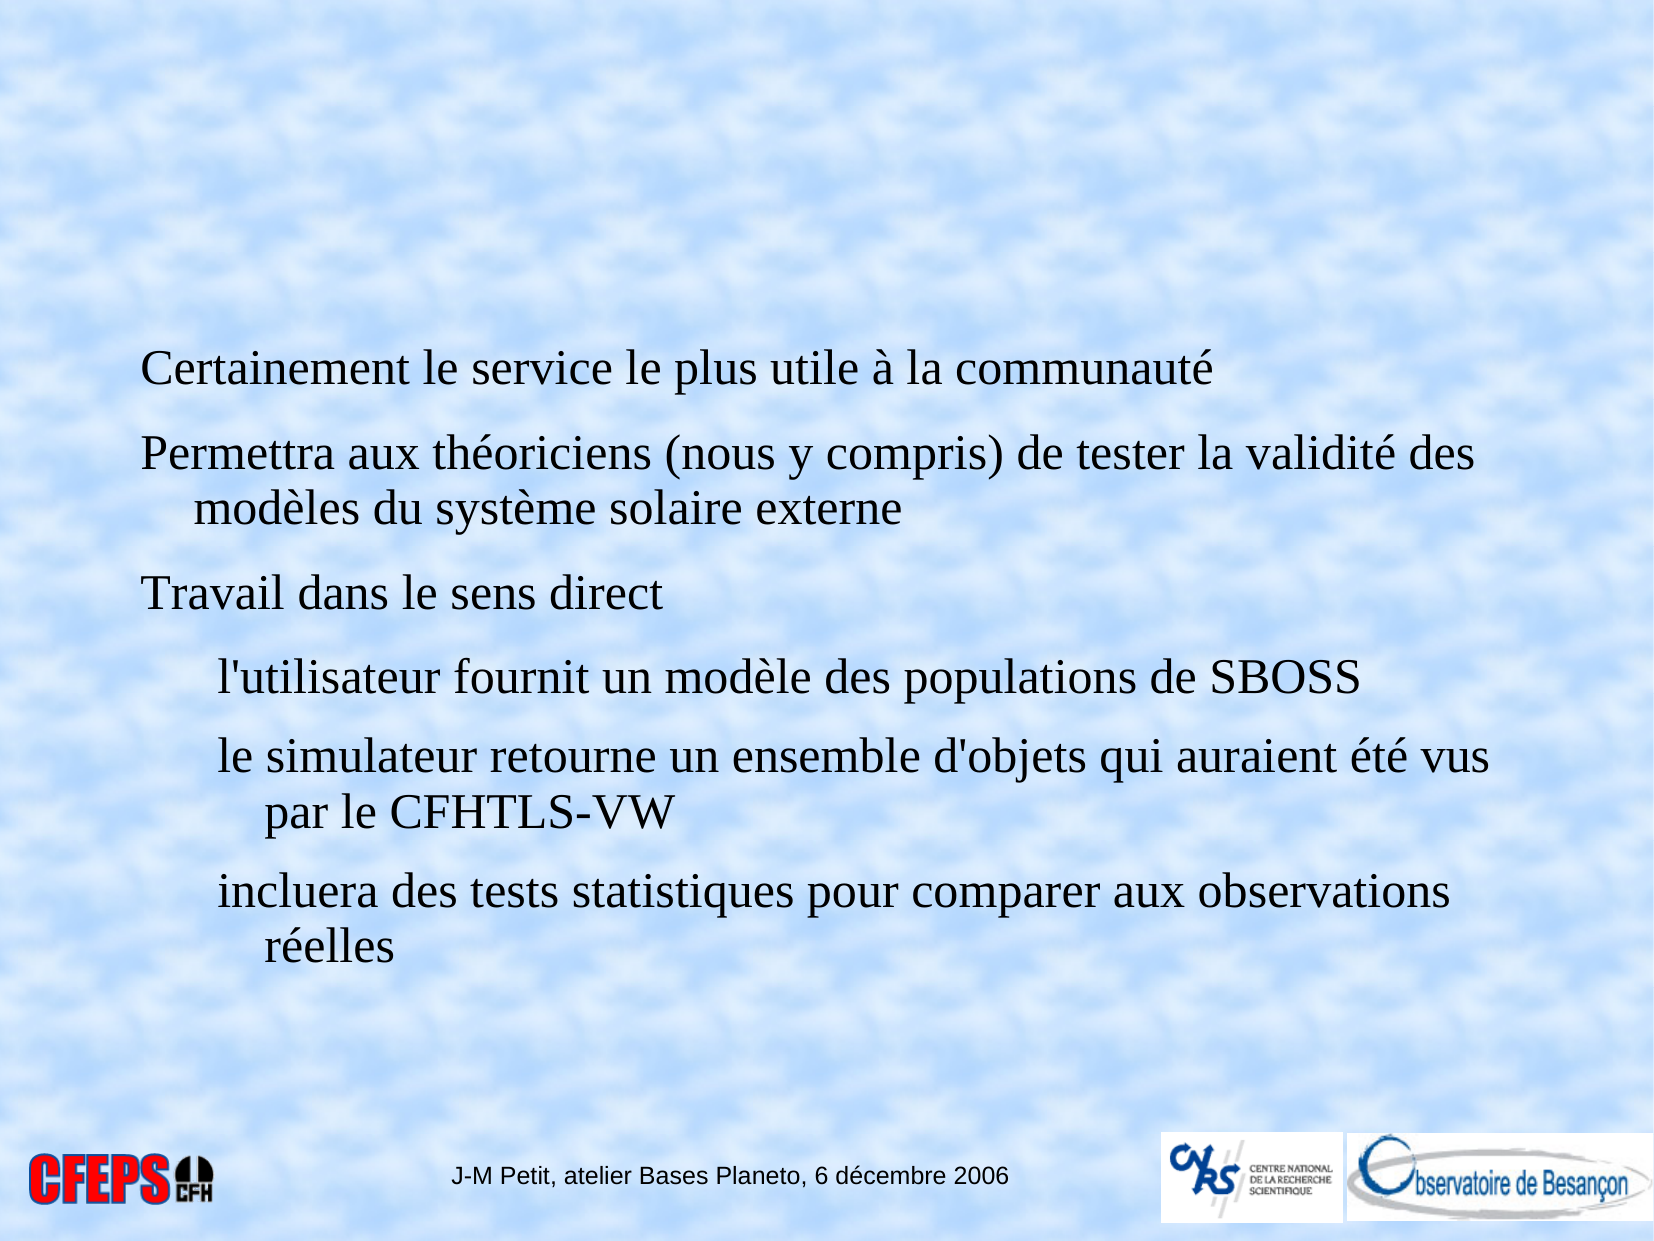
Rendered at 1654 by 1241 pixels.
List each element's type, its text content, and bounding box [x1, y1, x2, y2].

picture [0, 0, 1654, 1241]
list Certainement le service le plus utile à la communauté Permettra aux théoriciens (nous y compris) de tester la validité des modèles du système solaire externe Travail dans le sens direct l'utilisateur fournit un modèle des populations de SBOSS le simulateur retourne un ensemble d'objets qui auraient été vus par le CFHTLS-VW incluera des tests statistiques pour comparer aux observations réelles [122, 339, 1535, 1122]
